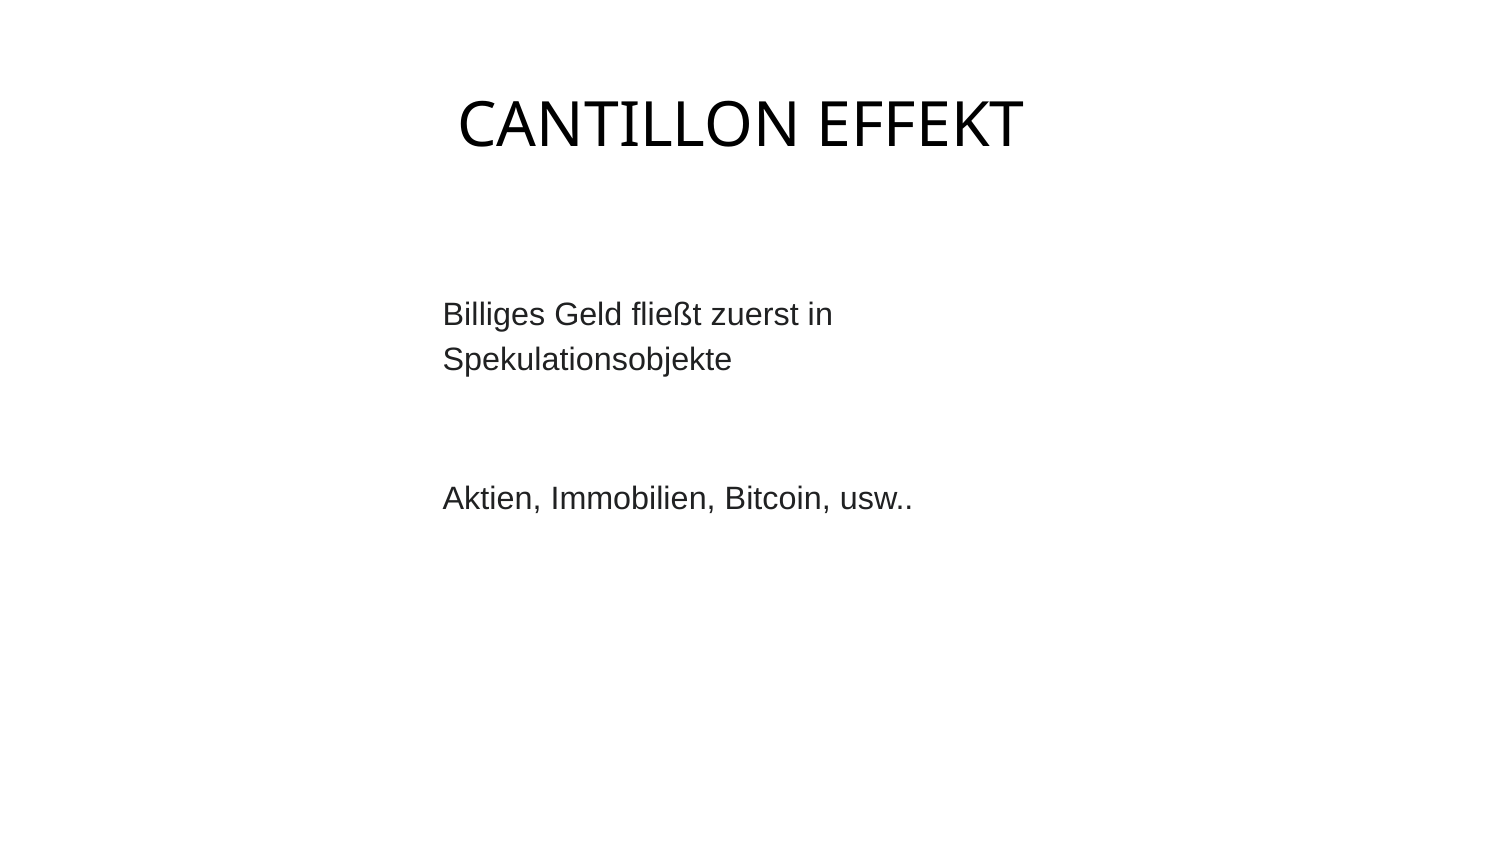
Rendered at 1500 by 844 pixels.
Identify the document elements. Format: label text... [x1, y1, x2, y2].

list Billiges Geld fließt zuerst in Spekulationsobjekte Aktien, Immobilien, Bitcoin, usw.. Folge: Preise steigen dort als erstes stark [427, 272, 1086, 704]
title CANTILLON EFFEKT [427, 55, 1056, 180]
